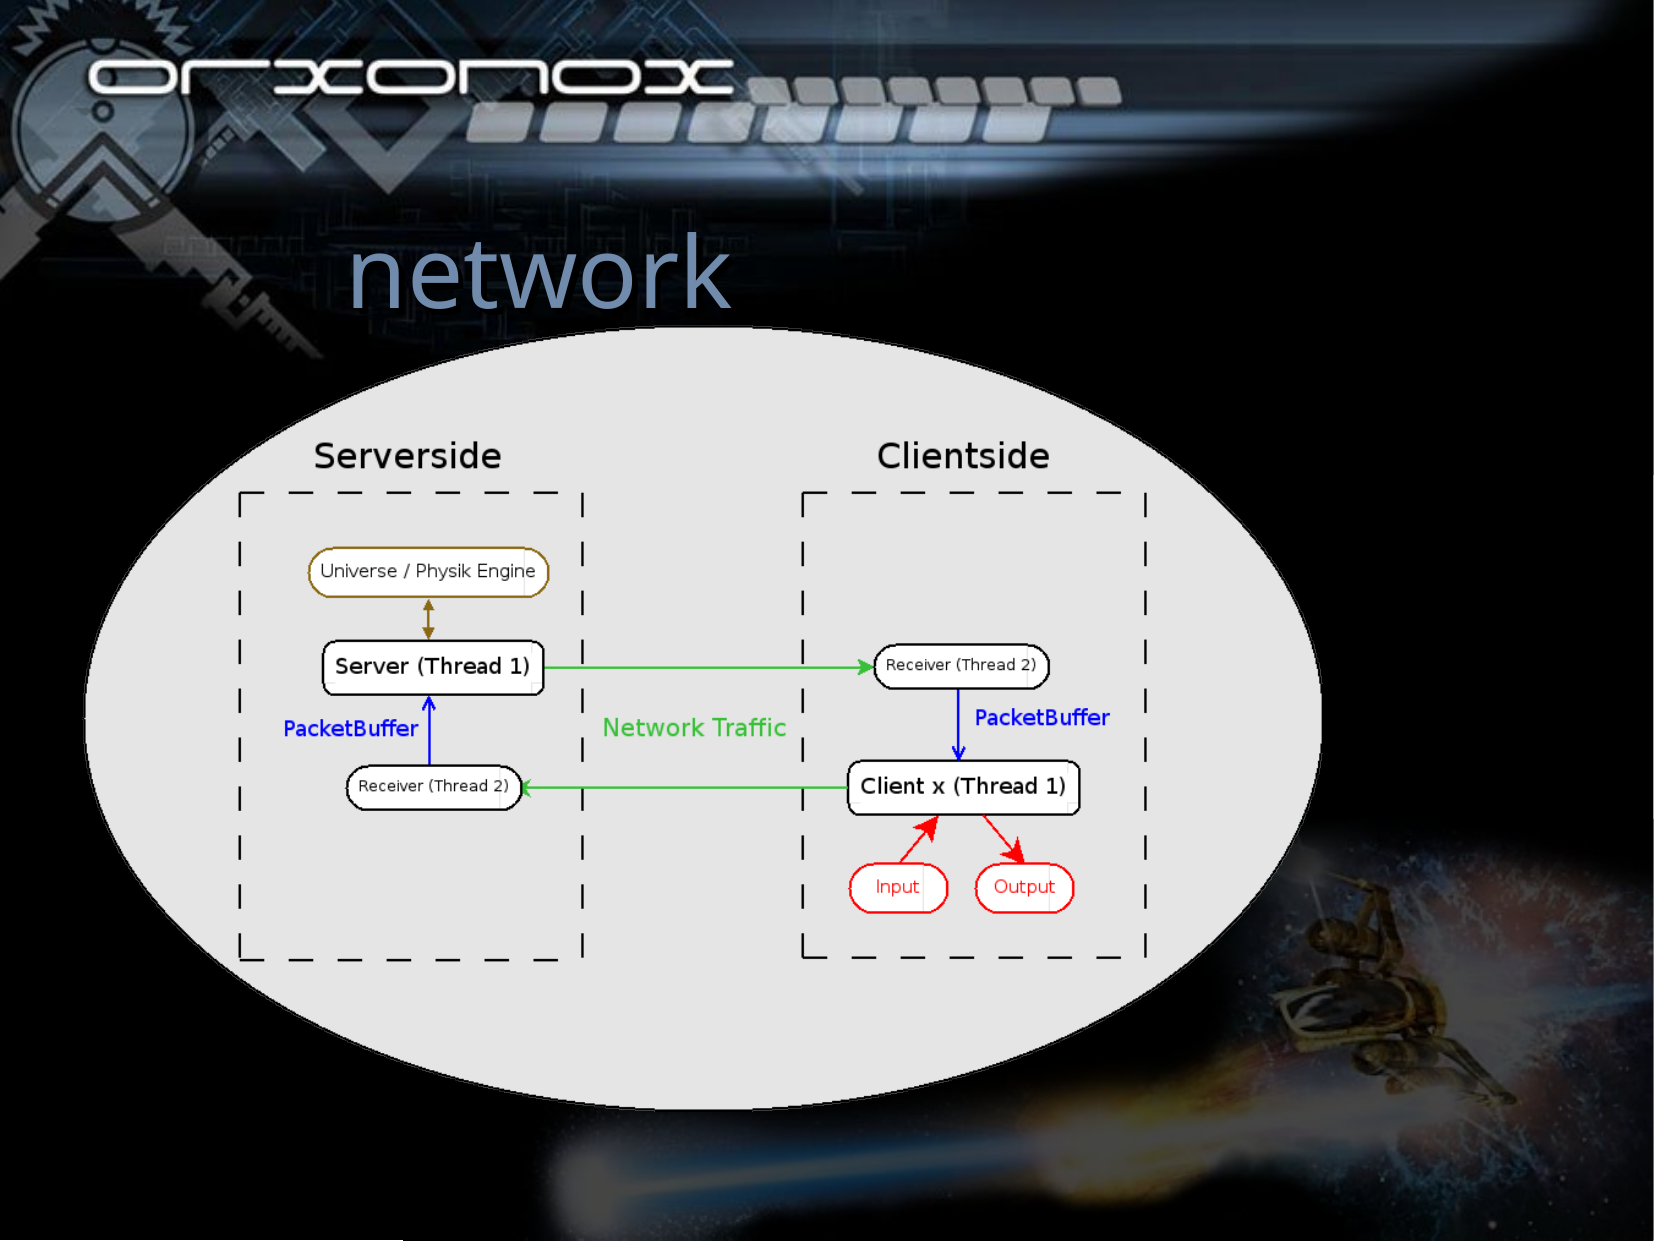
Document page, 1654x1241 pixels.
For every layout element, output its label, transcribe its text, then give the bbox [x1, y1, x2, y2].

text_box network [330, 194, 1306, 250]
picture [0, 0, 1654, 1241]
